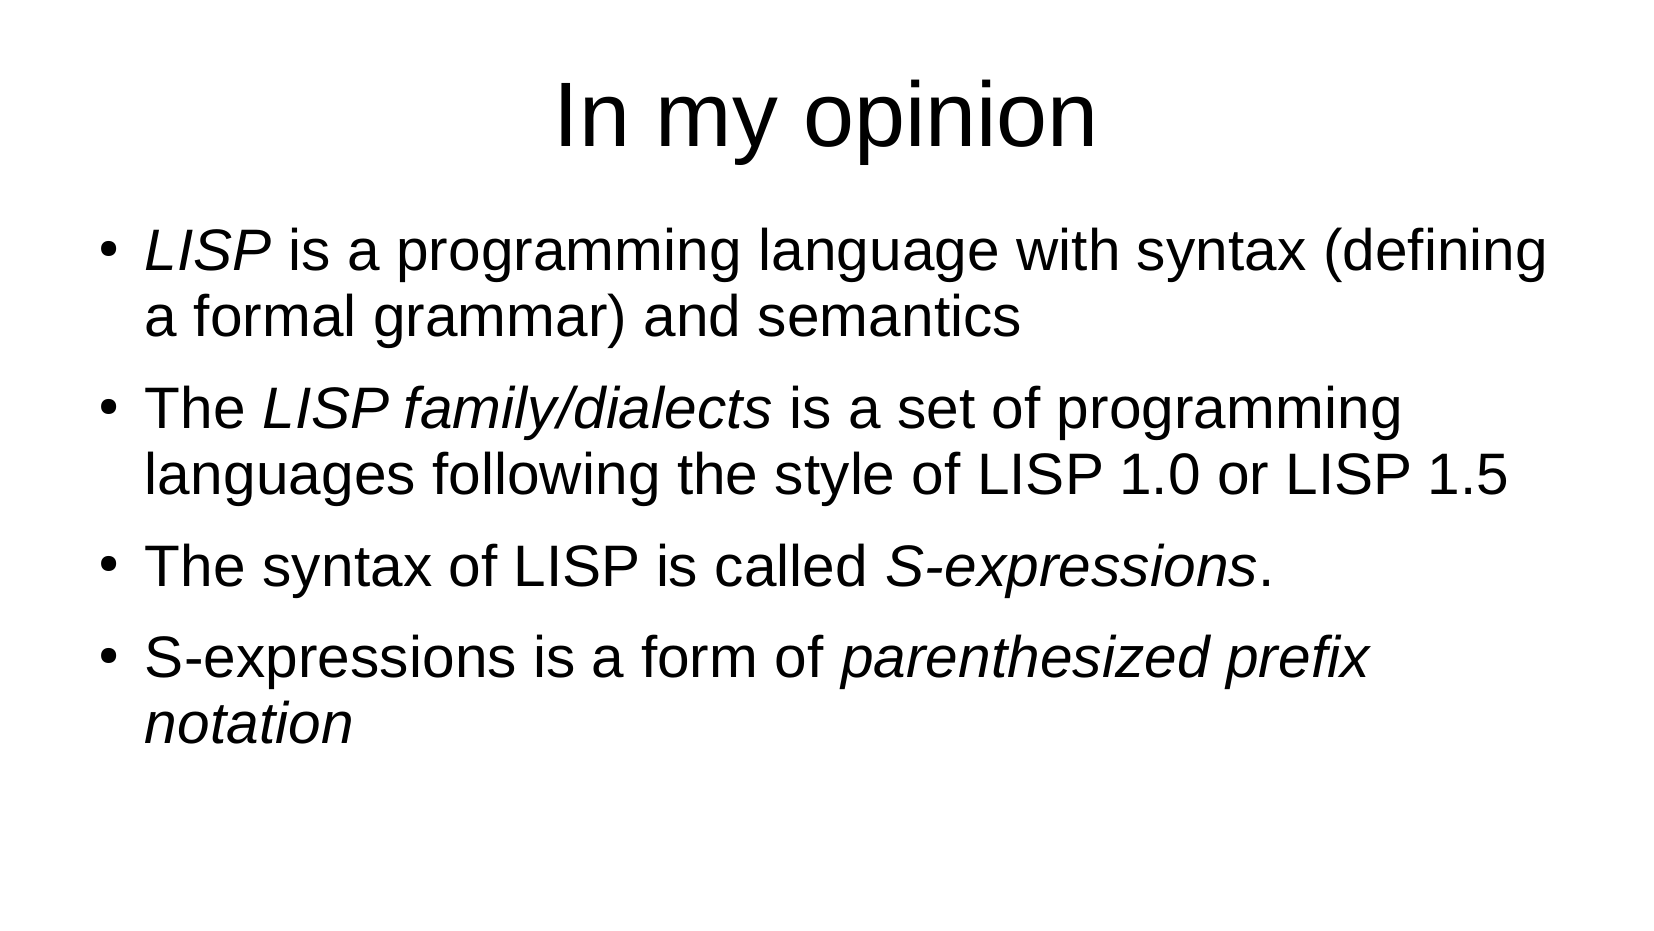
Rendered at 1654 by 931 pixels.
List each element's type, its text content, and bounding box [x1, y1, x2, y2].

title In my opinion [82, 37, 1571, 193]
list LISP is a programming language with syntax (defining a formal grammar) and semantics The LISP family/dialects is a set of programming languages following the style of LISP 1.0 or LISP 1.5 The syntax of LISP is called S-expressions. S-expressions is a form of parenthesized prefix notation [82, 217, 1571, 758]
